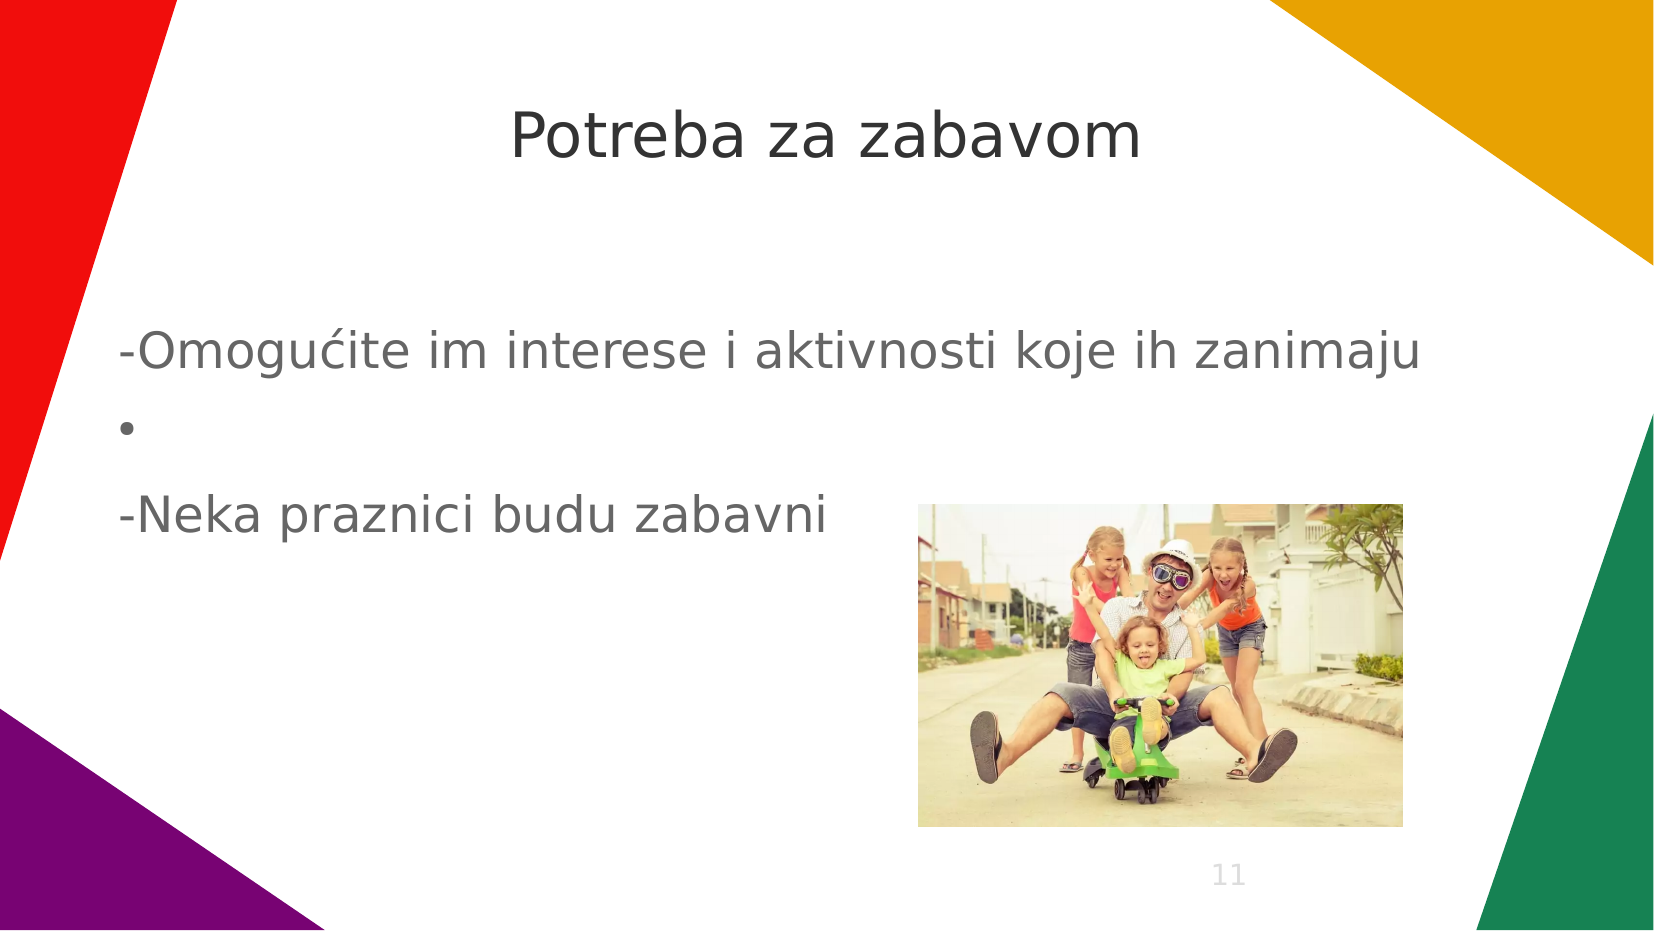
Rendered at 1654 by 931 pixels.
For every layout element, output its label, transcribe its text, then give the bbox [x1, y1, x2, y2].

picture [918, 504, 1403, 827]
list -Omogućite im interese i aktivnosti koje ih zanimaju -Neka praznici budu zabavni [118, 236, 1536, 827]
text_box [1210, 856, 1595, 916]
title Potreba za zabavom [118, 59, 1536, 207]
